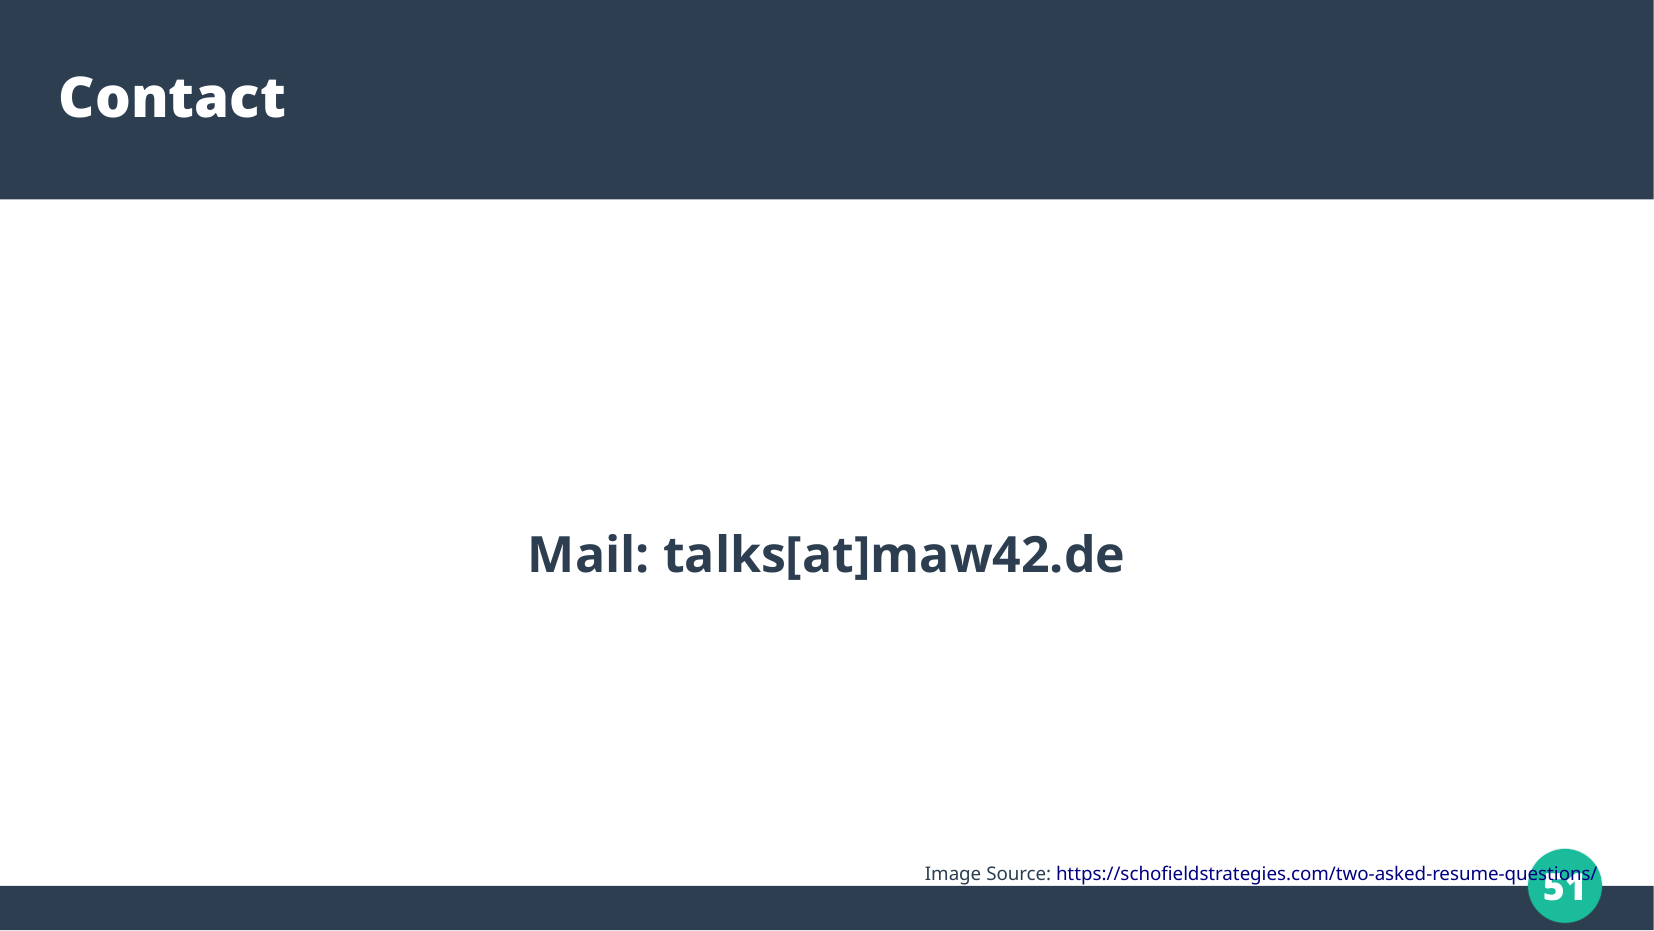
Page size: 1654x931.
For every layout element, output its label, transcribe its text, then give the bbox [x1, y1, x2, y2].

title Contact [59, 37, 1595, 155]
text_box Image Source: https://schofieldstrategies.com/two-asked-resume-questions/ [910, 853, 1540, 893]
list Mail: talks[at]maw42.de [59, 243, 1595, 864]
